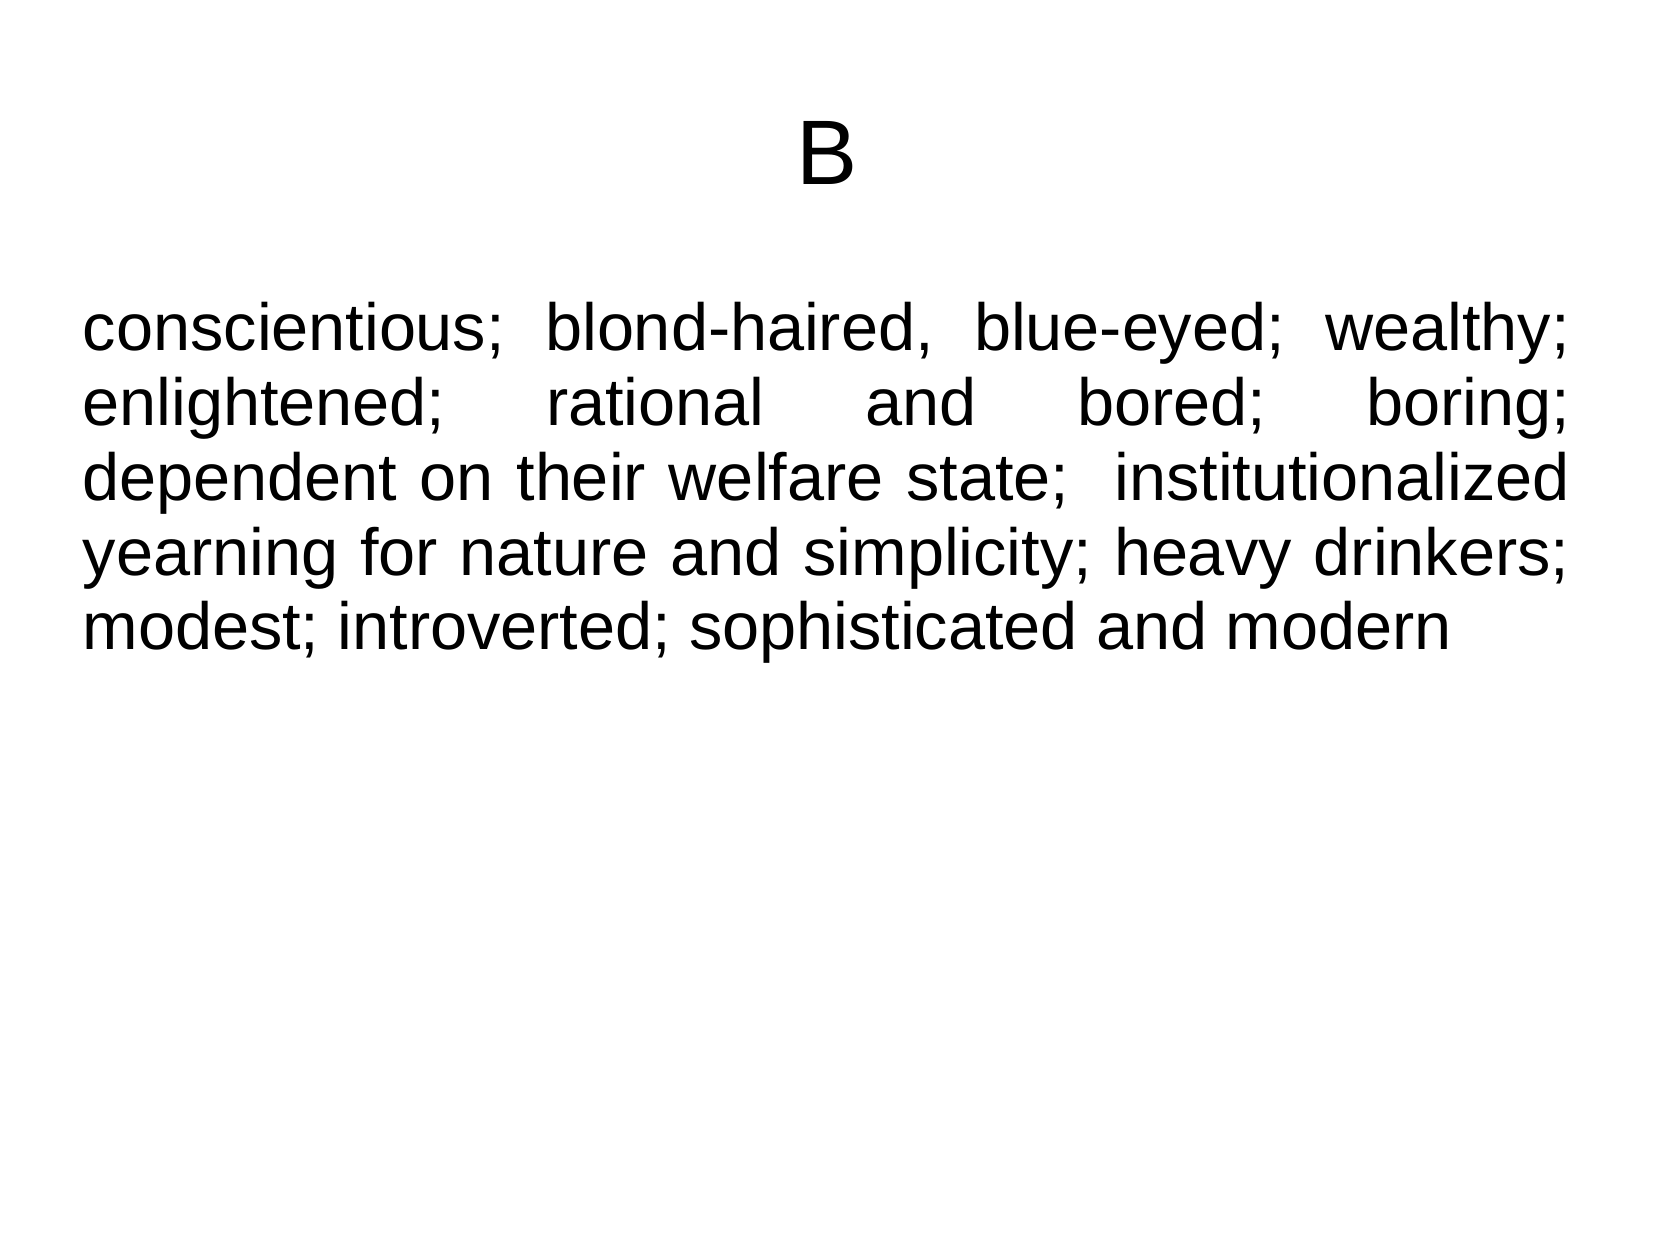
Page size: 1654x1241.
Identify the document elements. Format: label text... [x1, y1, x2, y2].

list conscientious; blond-haired, blue-eyed; wealthy; enlightened; rational and bored; boring; dependent on their welfare state; institutionalized yearning for nature and simplicity; heavy drinkers; modest; introverted; sophisticated and modern [82, 290, 1571, 1109]
title B [82, 49, 1571, 257]
